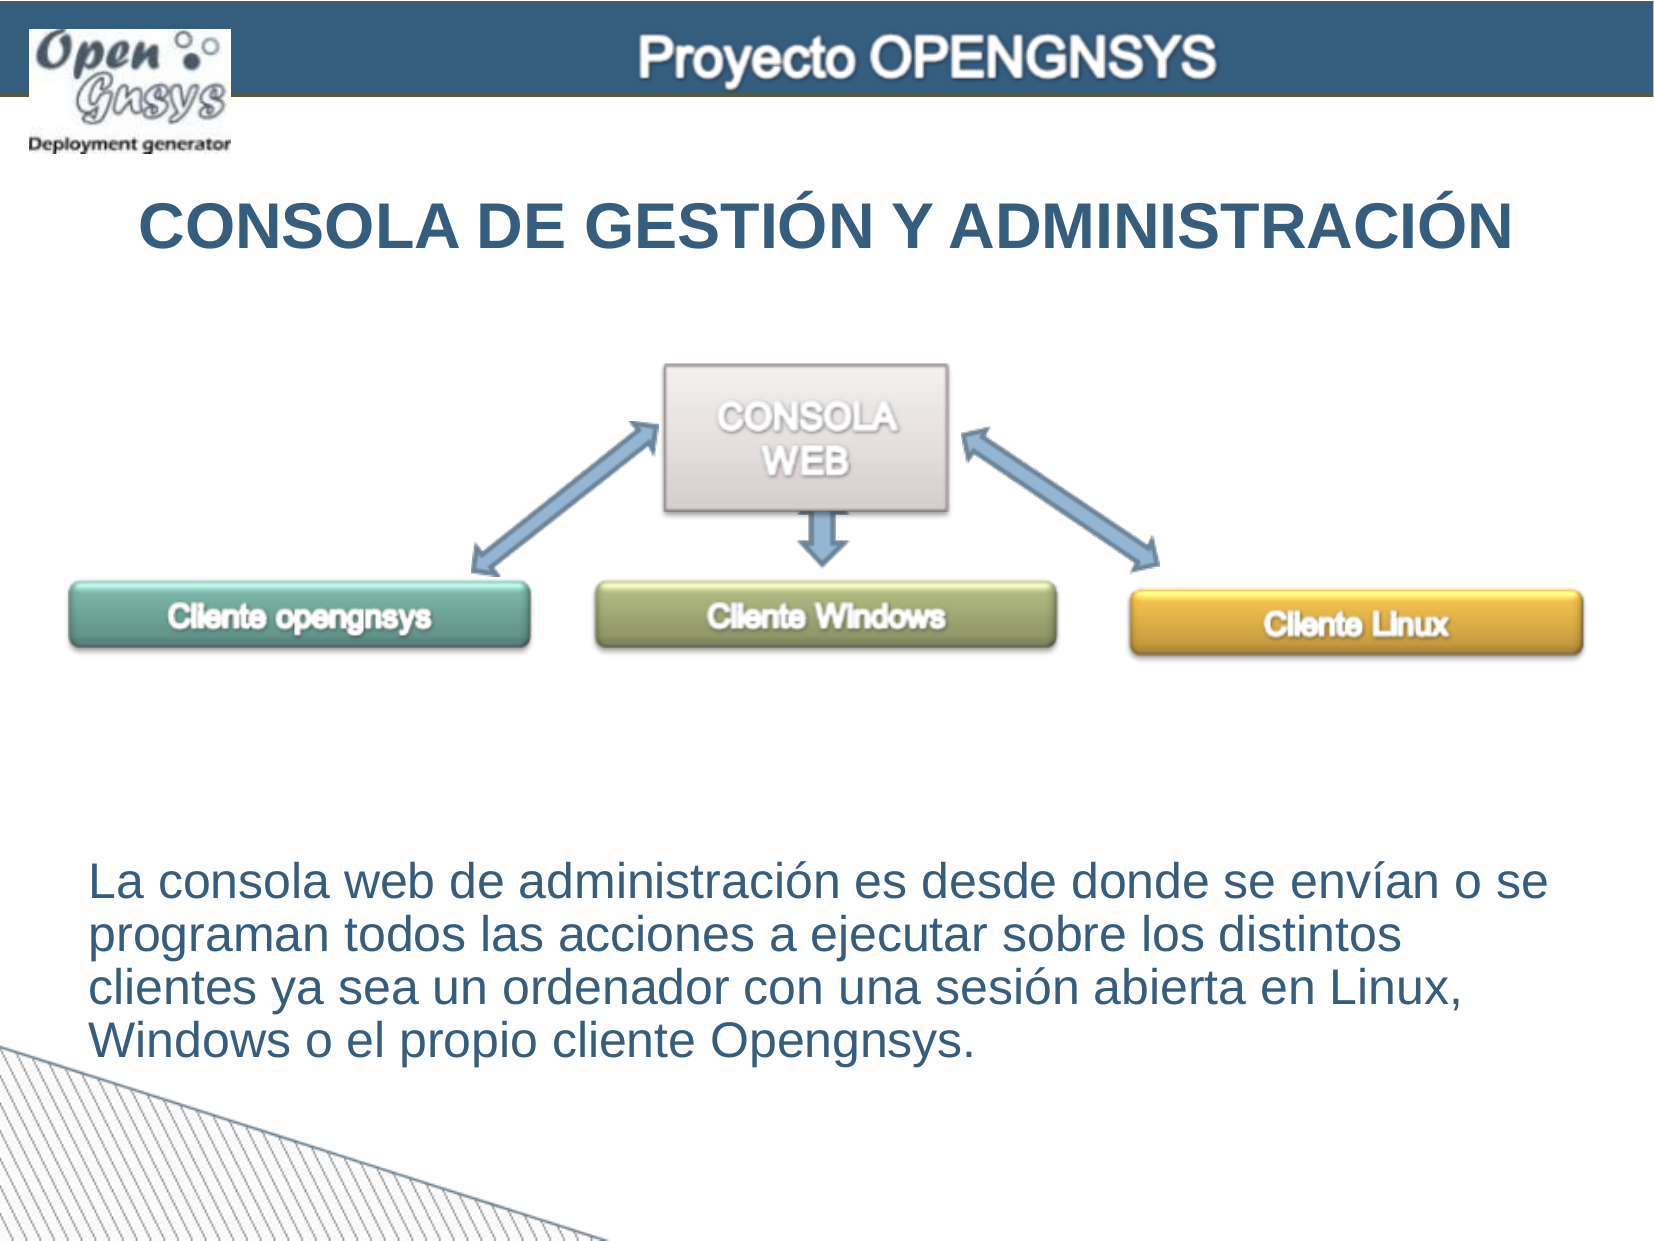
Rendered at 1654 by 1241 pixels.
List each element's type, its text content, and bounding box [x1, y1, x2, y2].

picture [0, 0, 1654, 1241]
text_box La consola web de administración es desde donde se envían o se programan todos las acciones a ejecutar sobre los distintos clientes ya sea un ordenador con una sesión abierta en Linux, Windows o el propio cliente Opengnsys. [88, 856, 1582, 1069]
text_box CONSOLA DE GESTIÓN Y ADMINISTRACIÓN [7, 194, 1647, 263]
